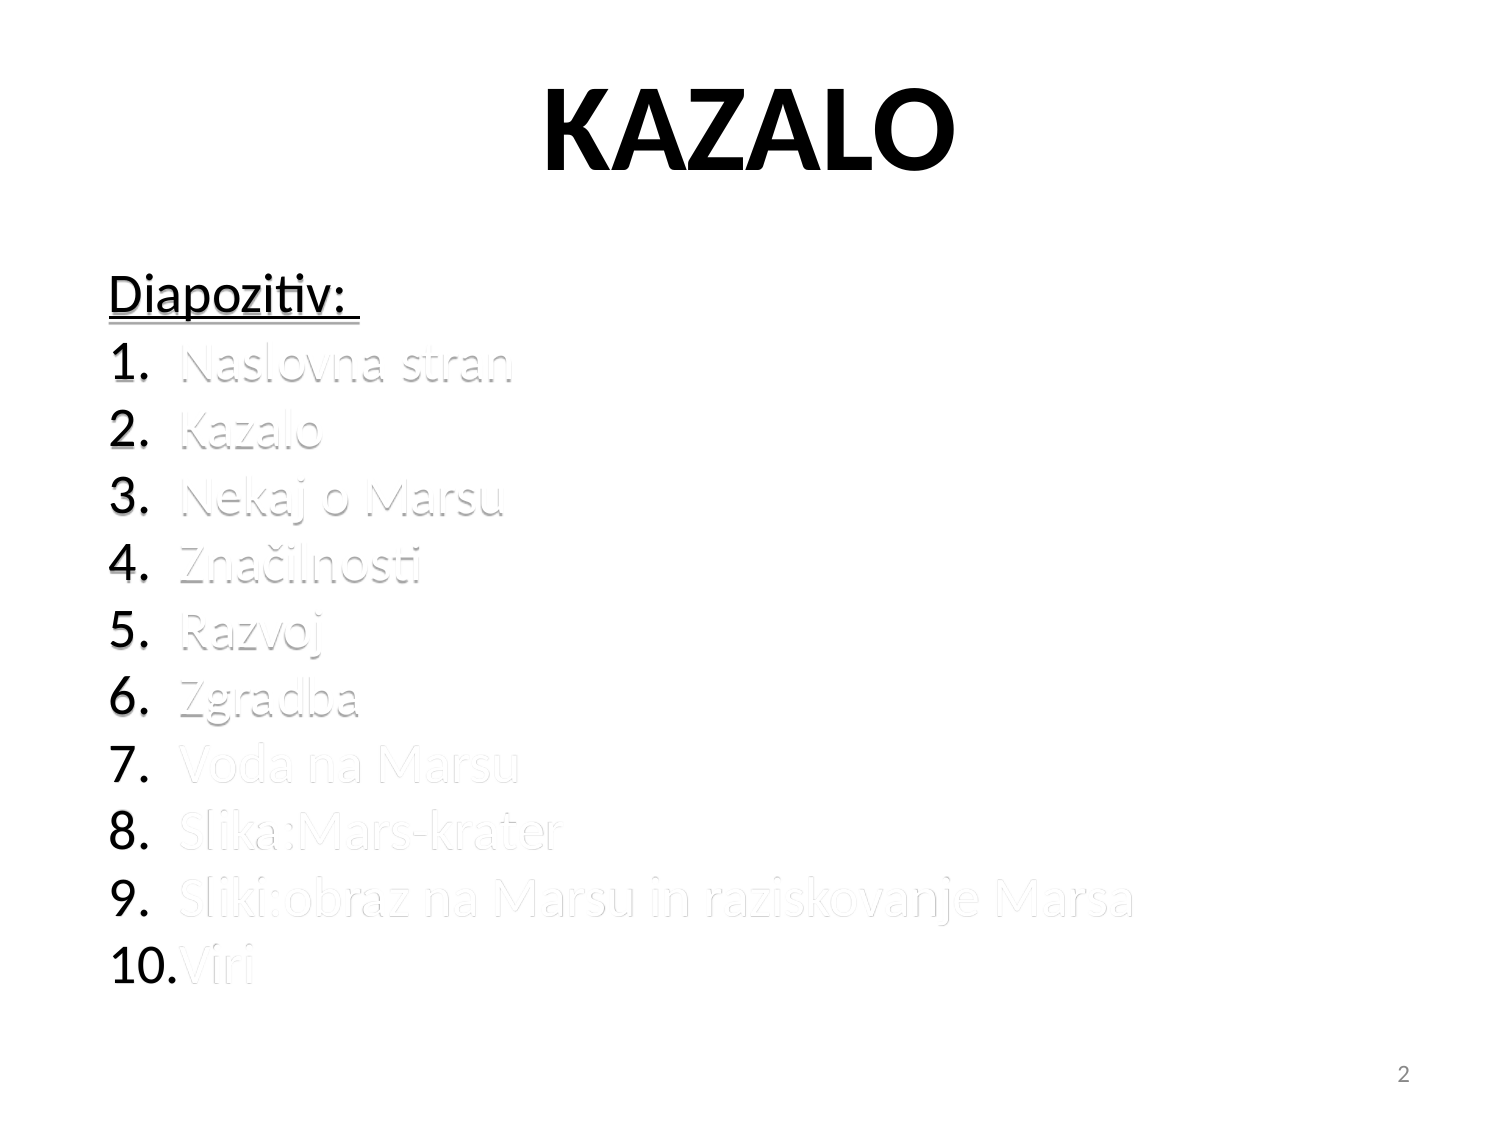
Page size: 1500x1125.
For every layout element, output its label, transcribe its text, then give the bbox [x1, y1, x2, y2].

list Diapozitiv: Naslovna stran Kazalo Nekaj o Marsu Značilnosti Razvoj Zgradba Voda na Marsu Slika:Mars-krater Sliki:obraz na Marsu in raziskovanje Marsa Viri [93, 262, 1425, 1005]
title KAZALO [75, 45, 1425, 233]
slide_number <number> [1074, 1042, 1425, 1103]
